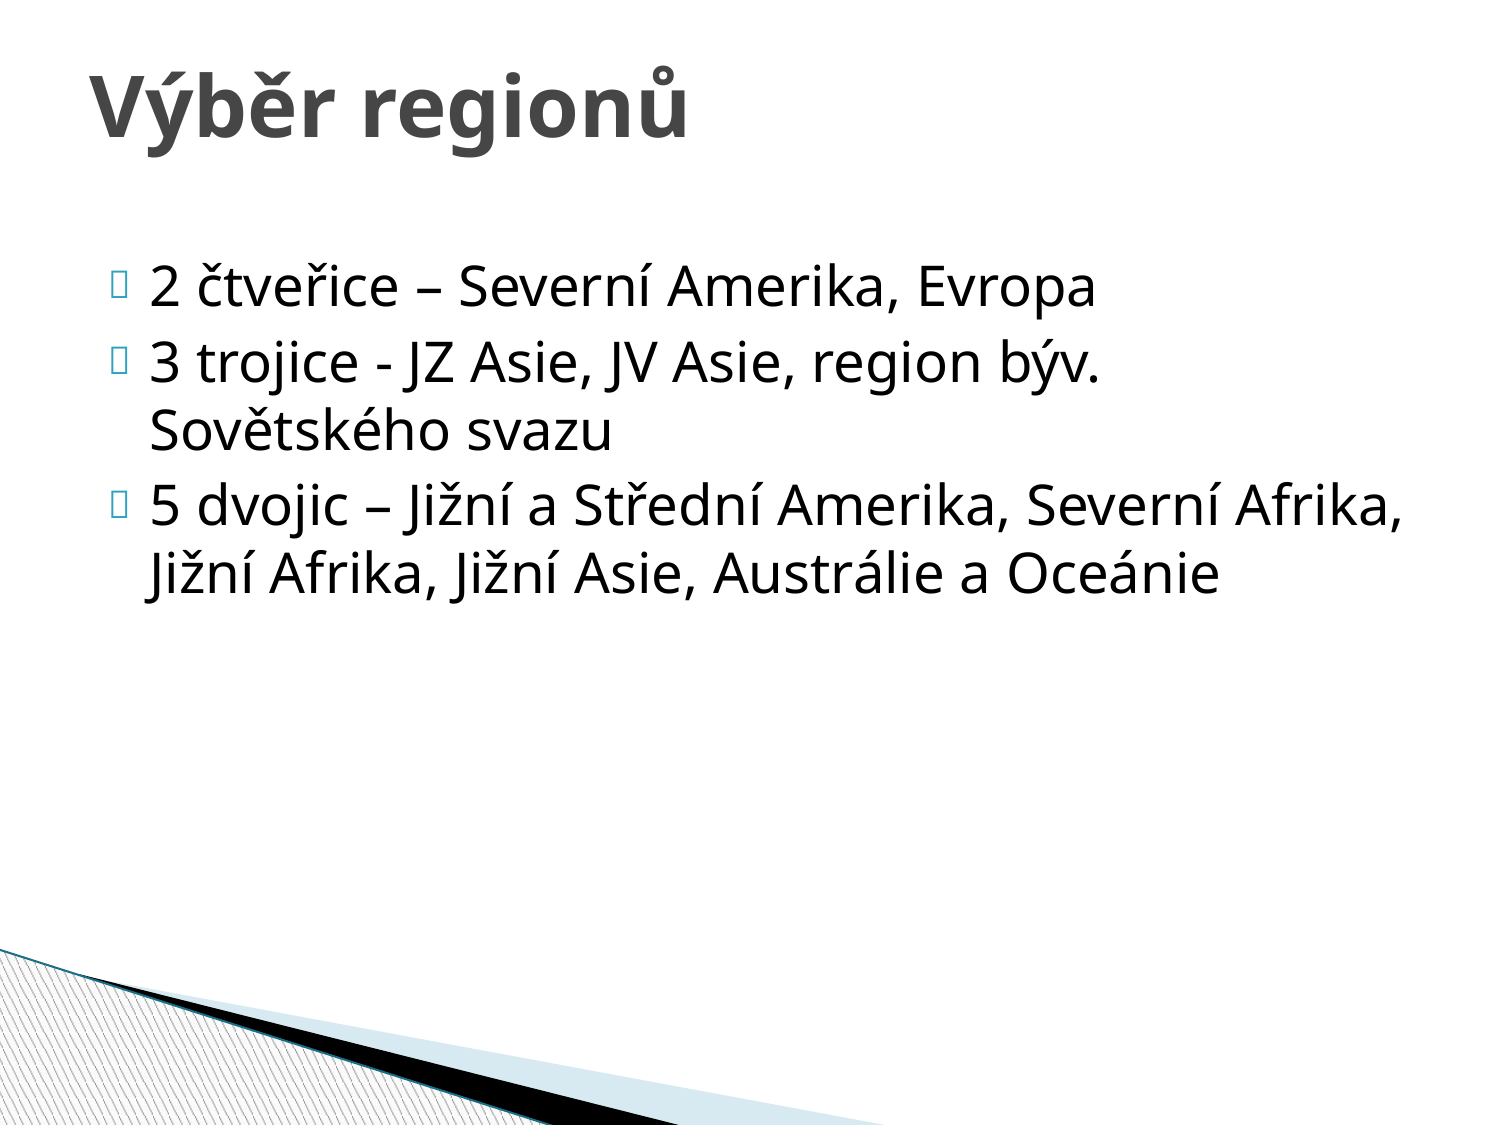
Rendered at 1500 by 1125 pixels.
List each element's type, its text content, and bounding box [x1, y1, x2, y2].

list 2 čtveřice – Severní Amerika, Evropa 3 trojice - JZ Asie, JV Asie, region býv. Sovětského svazu 5 dvojic – Jižní a Střední Amerika, Severní Afrika, Jižní Afrika, Jižní Asie, Austrálie a Oceánie [75, 243, 1425, 986]
picture [0, 952, 543, 1125]
title Výběr regionů [75, 45, 1425, 233]
